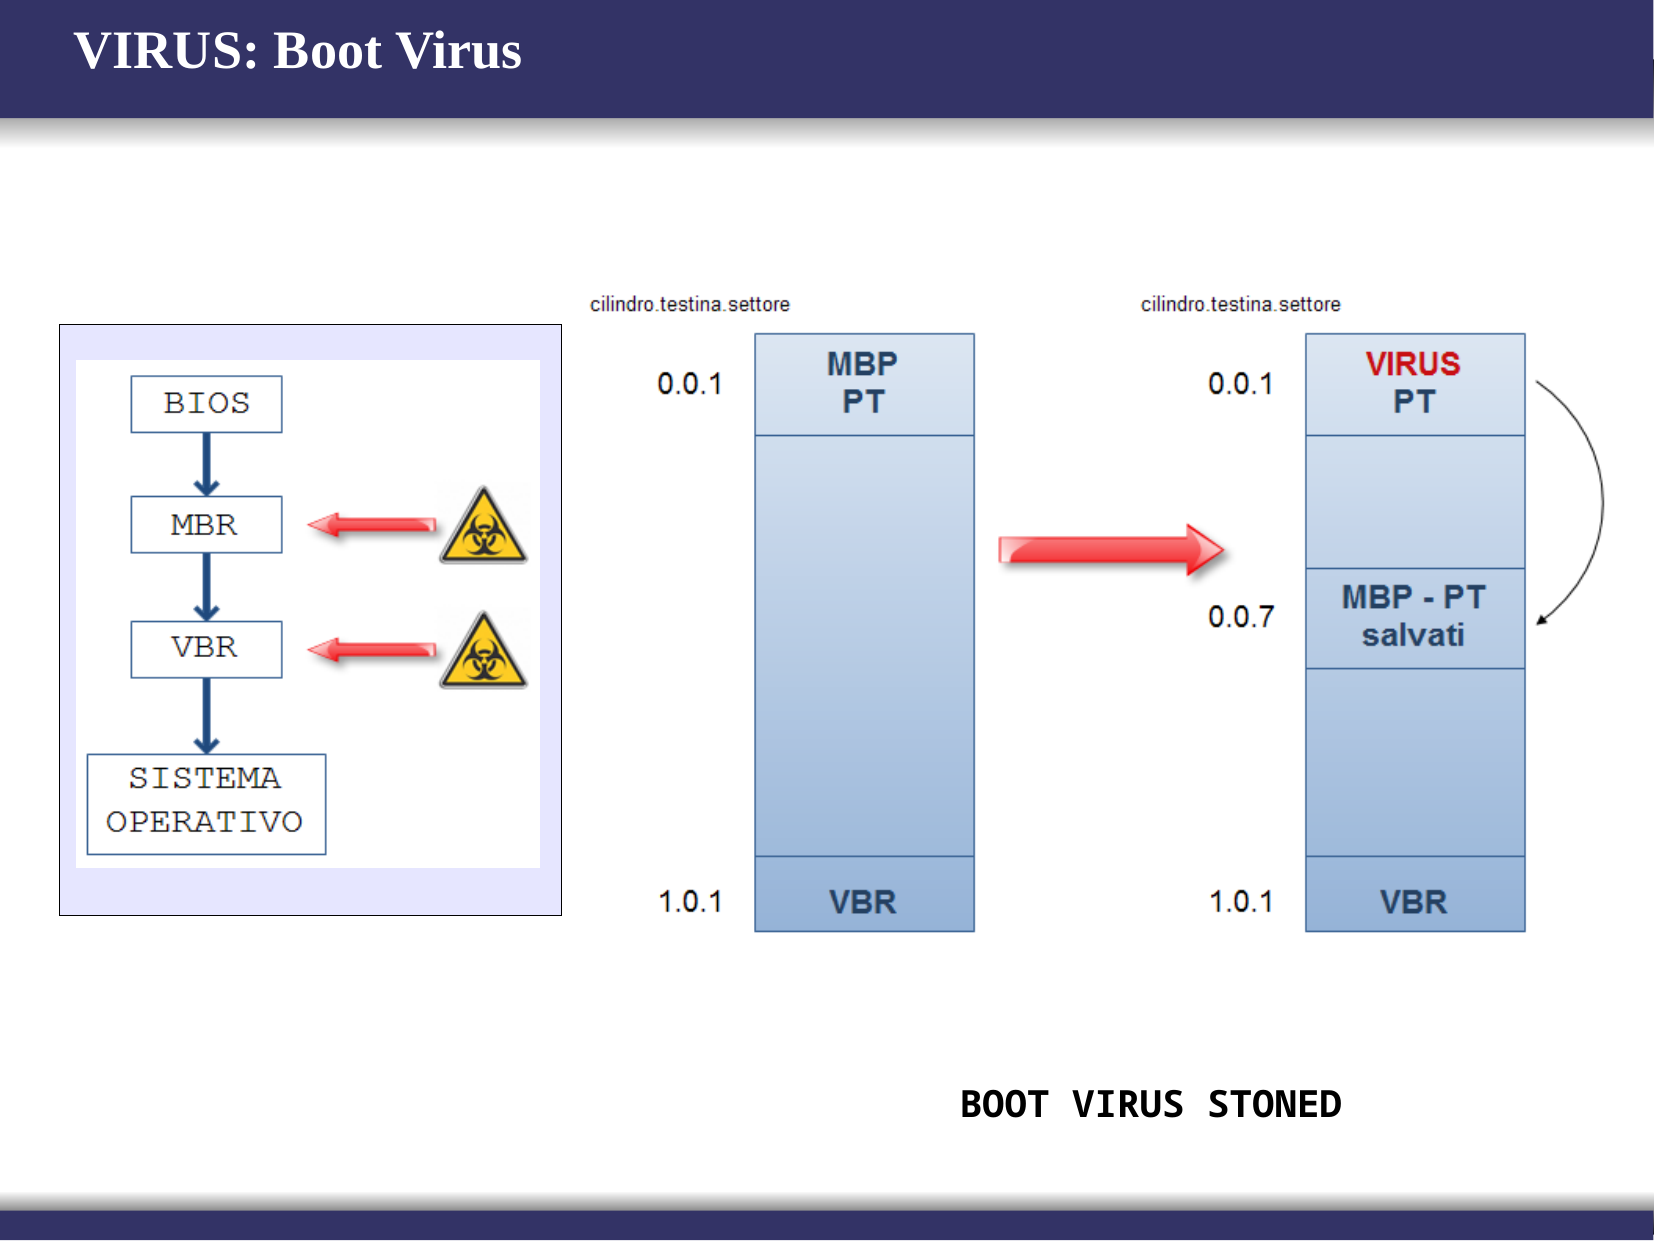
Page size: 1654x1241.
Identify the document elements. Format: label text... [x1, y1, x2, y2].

text_box [59, 324, 562, 916]
text_box VIRUS: Boot Virus [59, 12, 538, 89]
picture [584, 277, 1620, 945]
text_box BOOT VIRUS STONED [944, 1069, 1361, 1123]
text_box [0, 0, 1654, 148]
picture [76, 360, 540, 869]
text_box [0, 1192, 1654, 1241]
